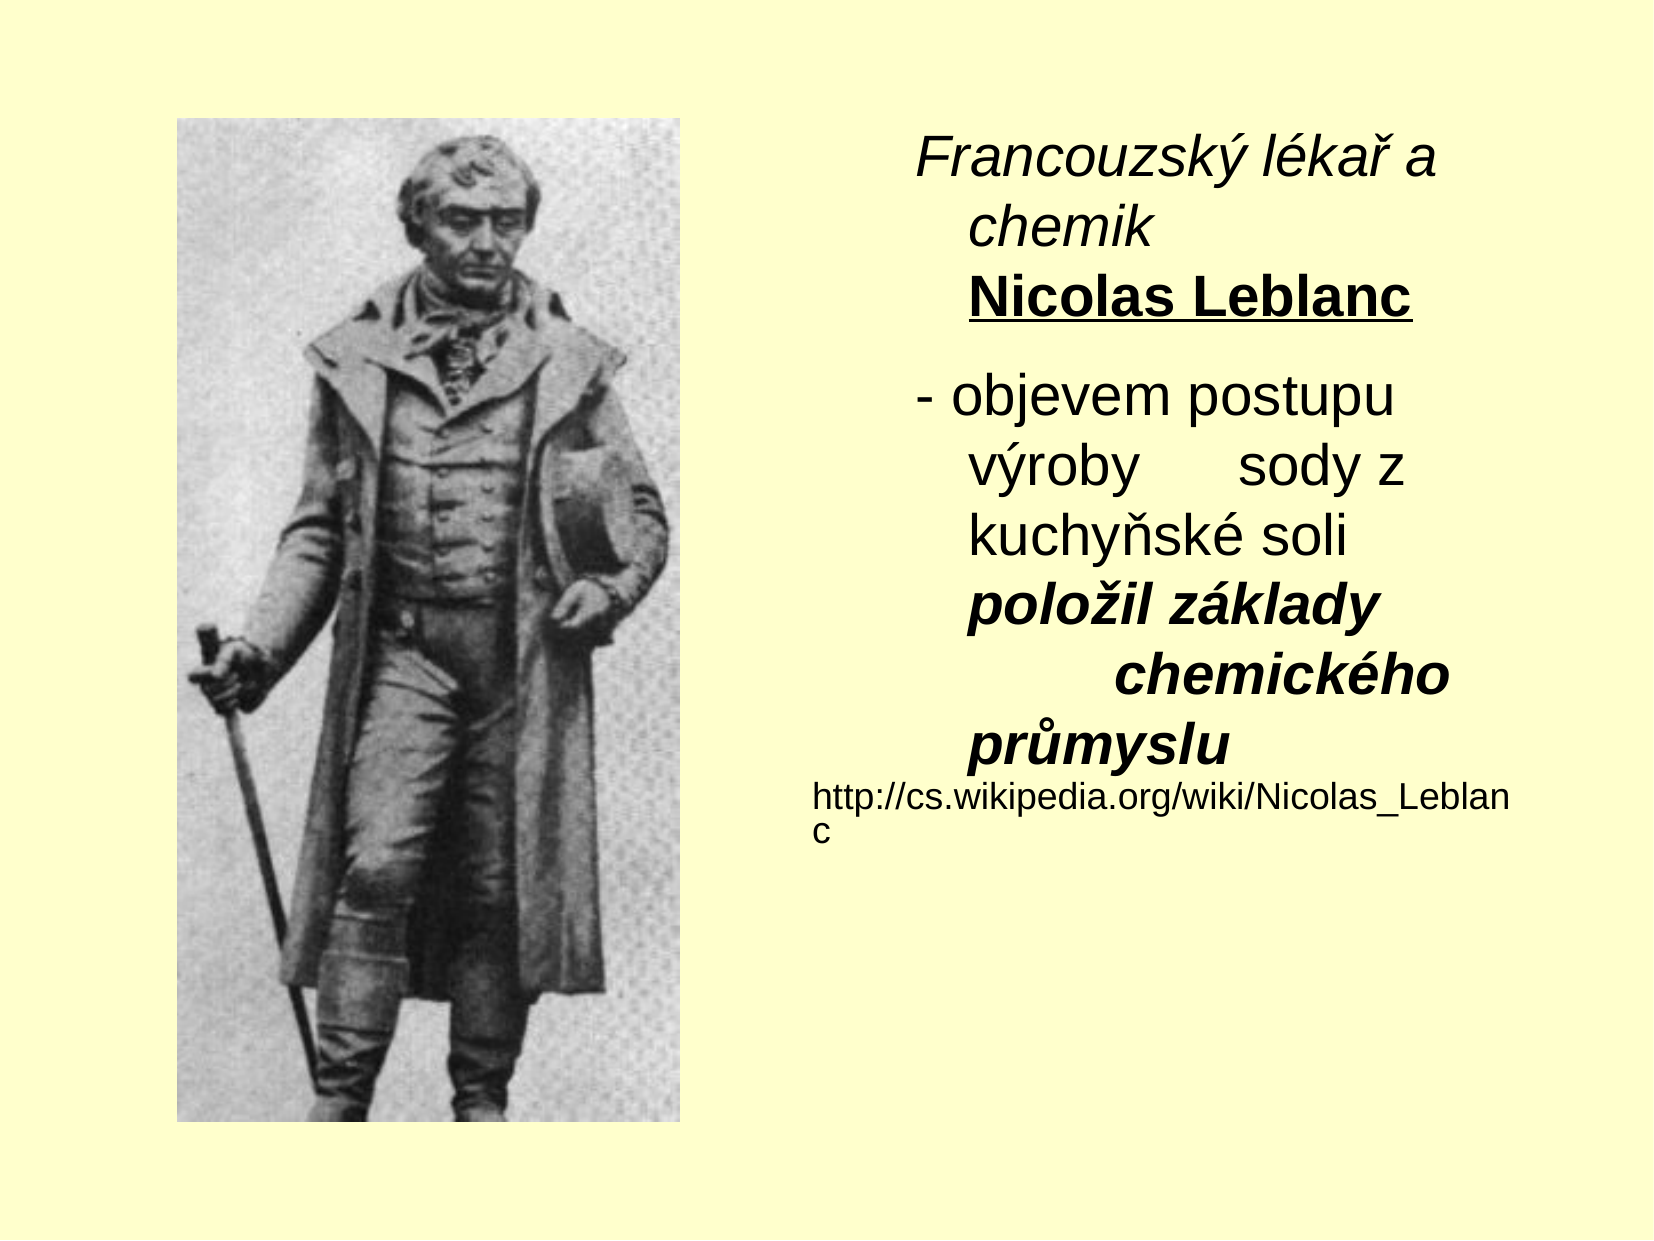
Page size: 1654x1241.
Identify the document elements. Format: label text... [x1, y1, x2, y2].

picture [177, 118, 680, 1123]
text_box http://cs.wikipedia.org/wiki/Nicolas_Leblanc [797, 767, 1543, 867]
list Francouzský lékař a chemik Nicolas Leblanc - objevem postupu výroby sody z kuchyňské soli položil základy chemického průmyslu [826, 118, 1553, 937]
